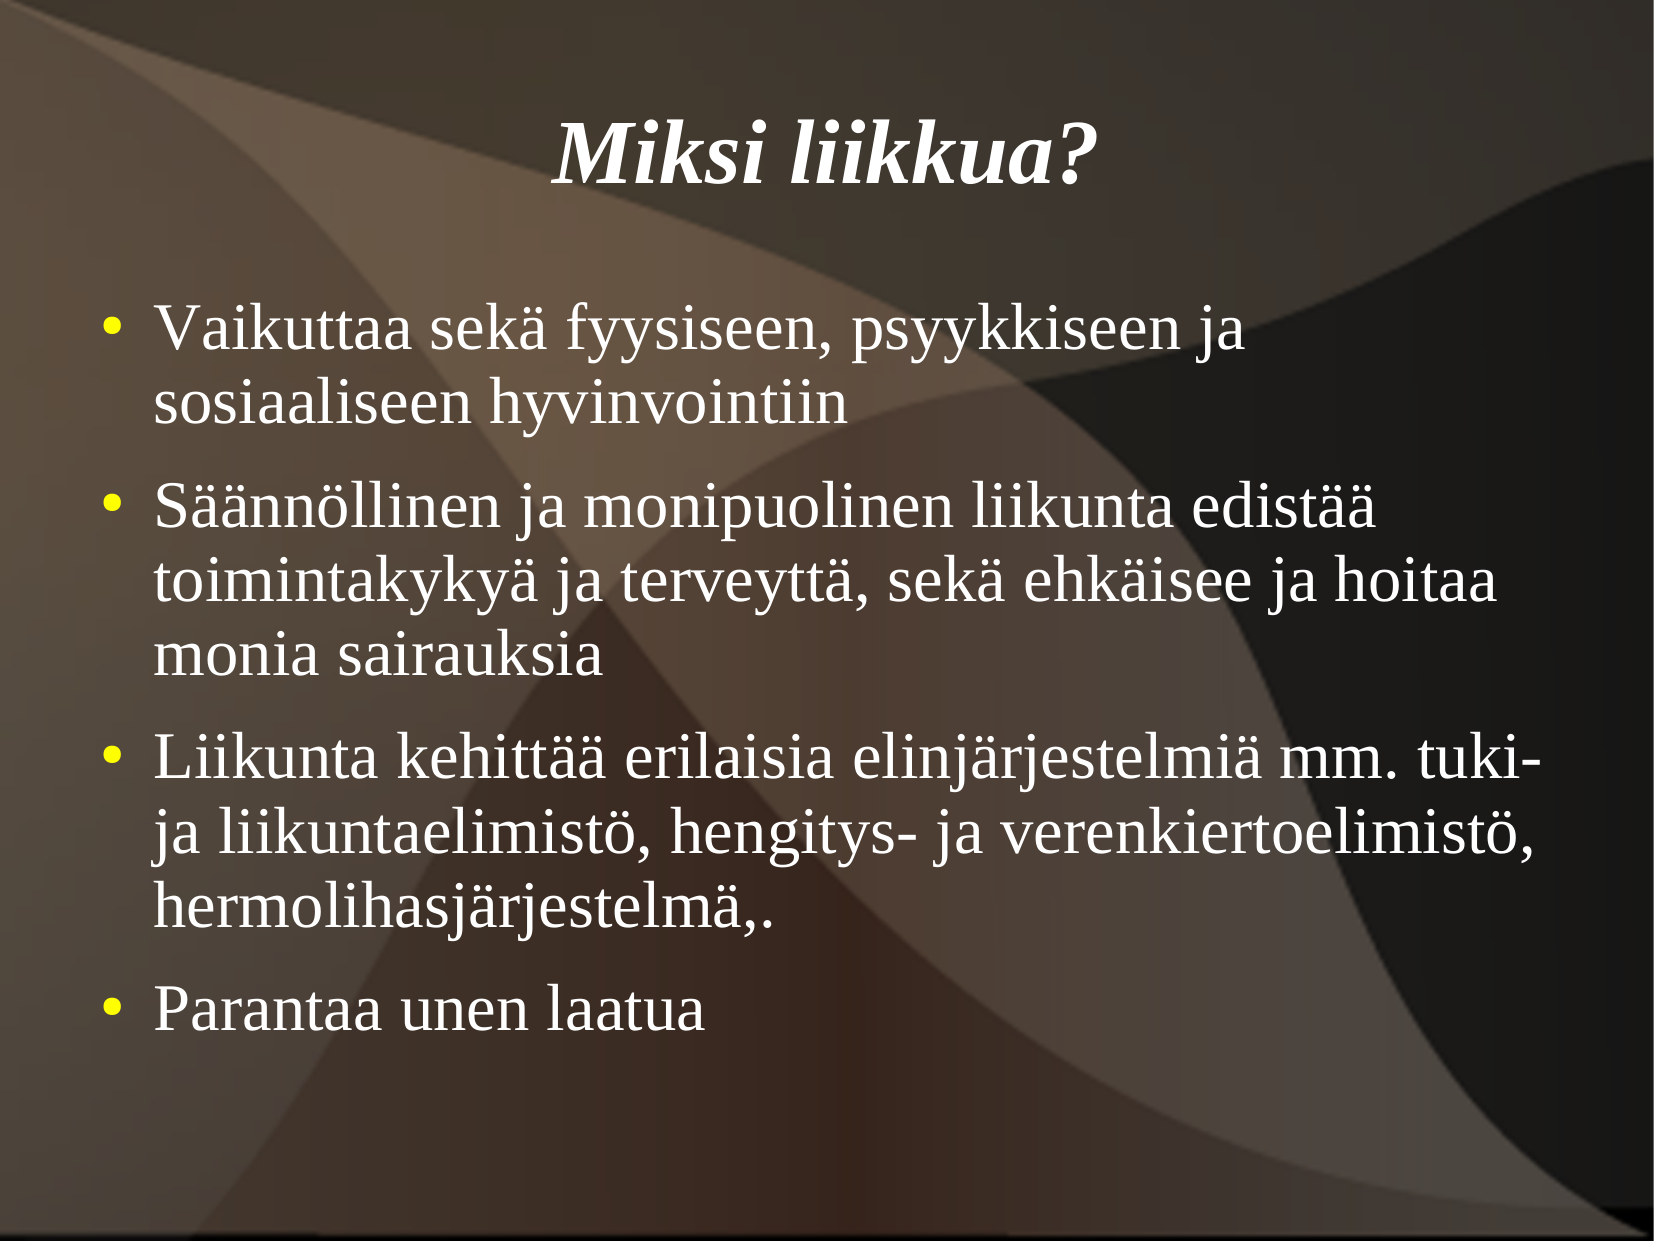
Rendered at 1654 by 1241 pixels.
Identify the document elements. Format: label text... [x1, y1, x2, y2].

title Miksi liikkua? [82, 49, 1571, 257]
list Vaikuttaa sekä fyysiseen, psyykkiseen ja sosiaaliseen hyvinvointiin Säännöllinen ja monipuolinen liikunta edistää toimintakykyä ja terveyttä, sekä ehkäisee ja hoitaa monia sairauksia Liikunta kehittää erilaisia elinjärjestelmiä mm. tuki- ja liikuntaelimistö, hengitys- ja verenkiertoelimistö, hermolihasjärjestelmä,. Parantaa unen laatua [82, 290, 1571, 1149]
picture [0, 0, 1654, 1241]
